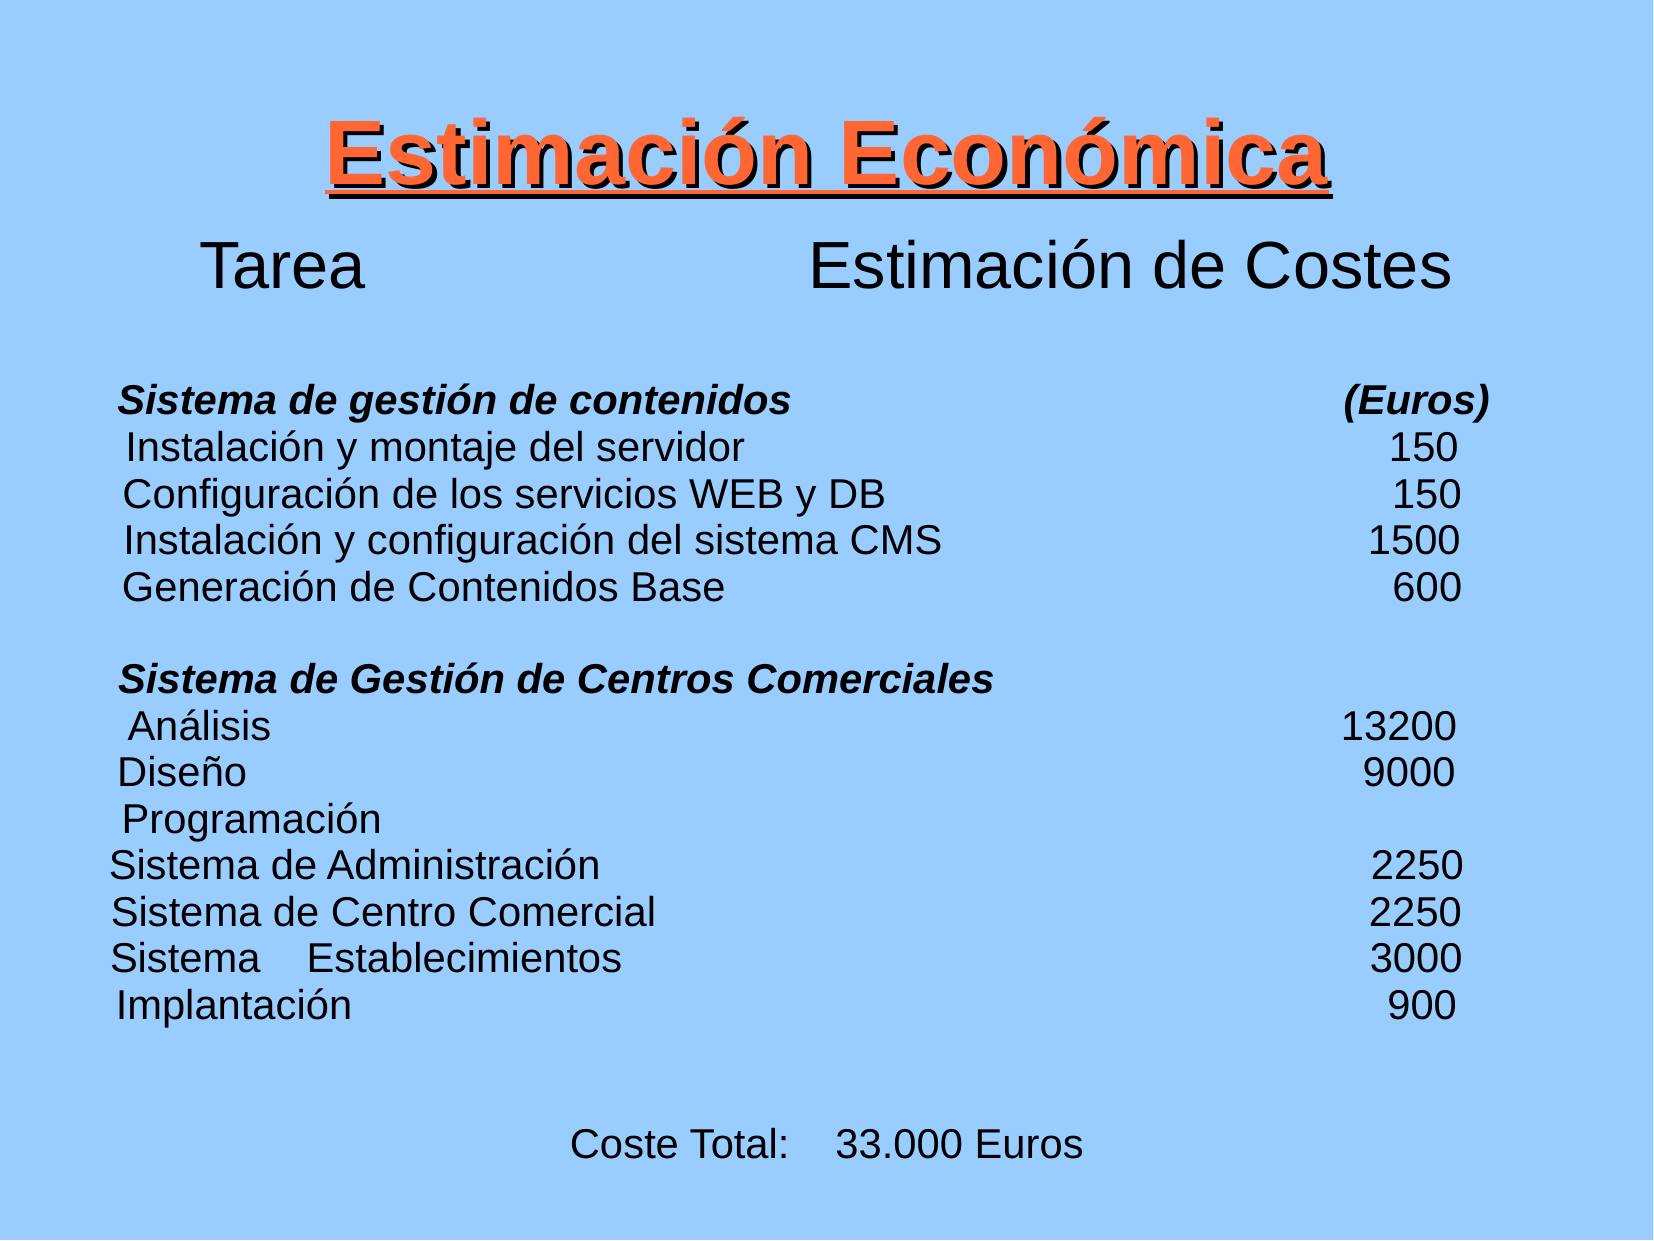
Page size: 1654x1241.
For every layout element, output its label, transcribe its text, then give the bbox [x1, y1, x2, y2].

title Estimación Económica [82, 56, 1571, 224]
text_box Tarea Estimación de Costes Sistema de gestión de contenidos (Euros) Instalación y montaje del servidor 150 Configuración de los servicios WEB y DB 150 Instalación y configuración del sistema CMS 1500 Generación de Contenidos Base 600 Sistema de Gestión de Centros Comerciales Análisis 13200 Diseño 9000 Programación Sistema de Administración 2250 Sistema de Centro Comercial 2250 Sistema Establecimientos 3000 Implantación 900 Coste Total: 33.000 Euros [82, 224, 1571, 1241]
